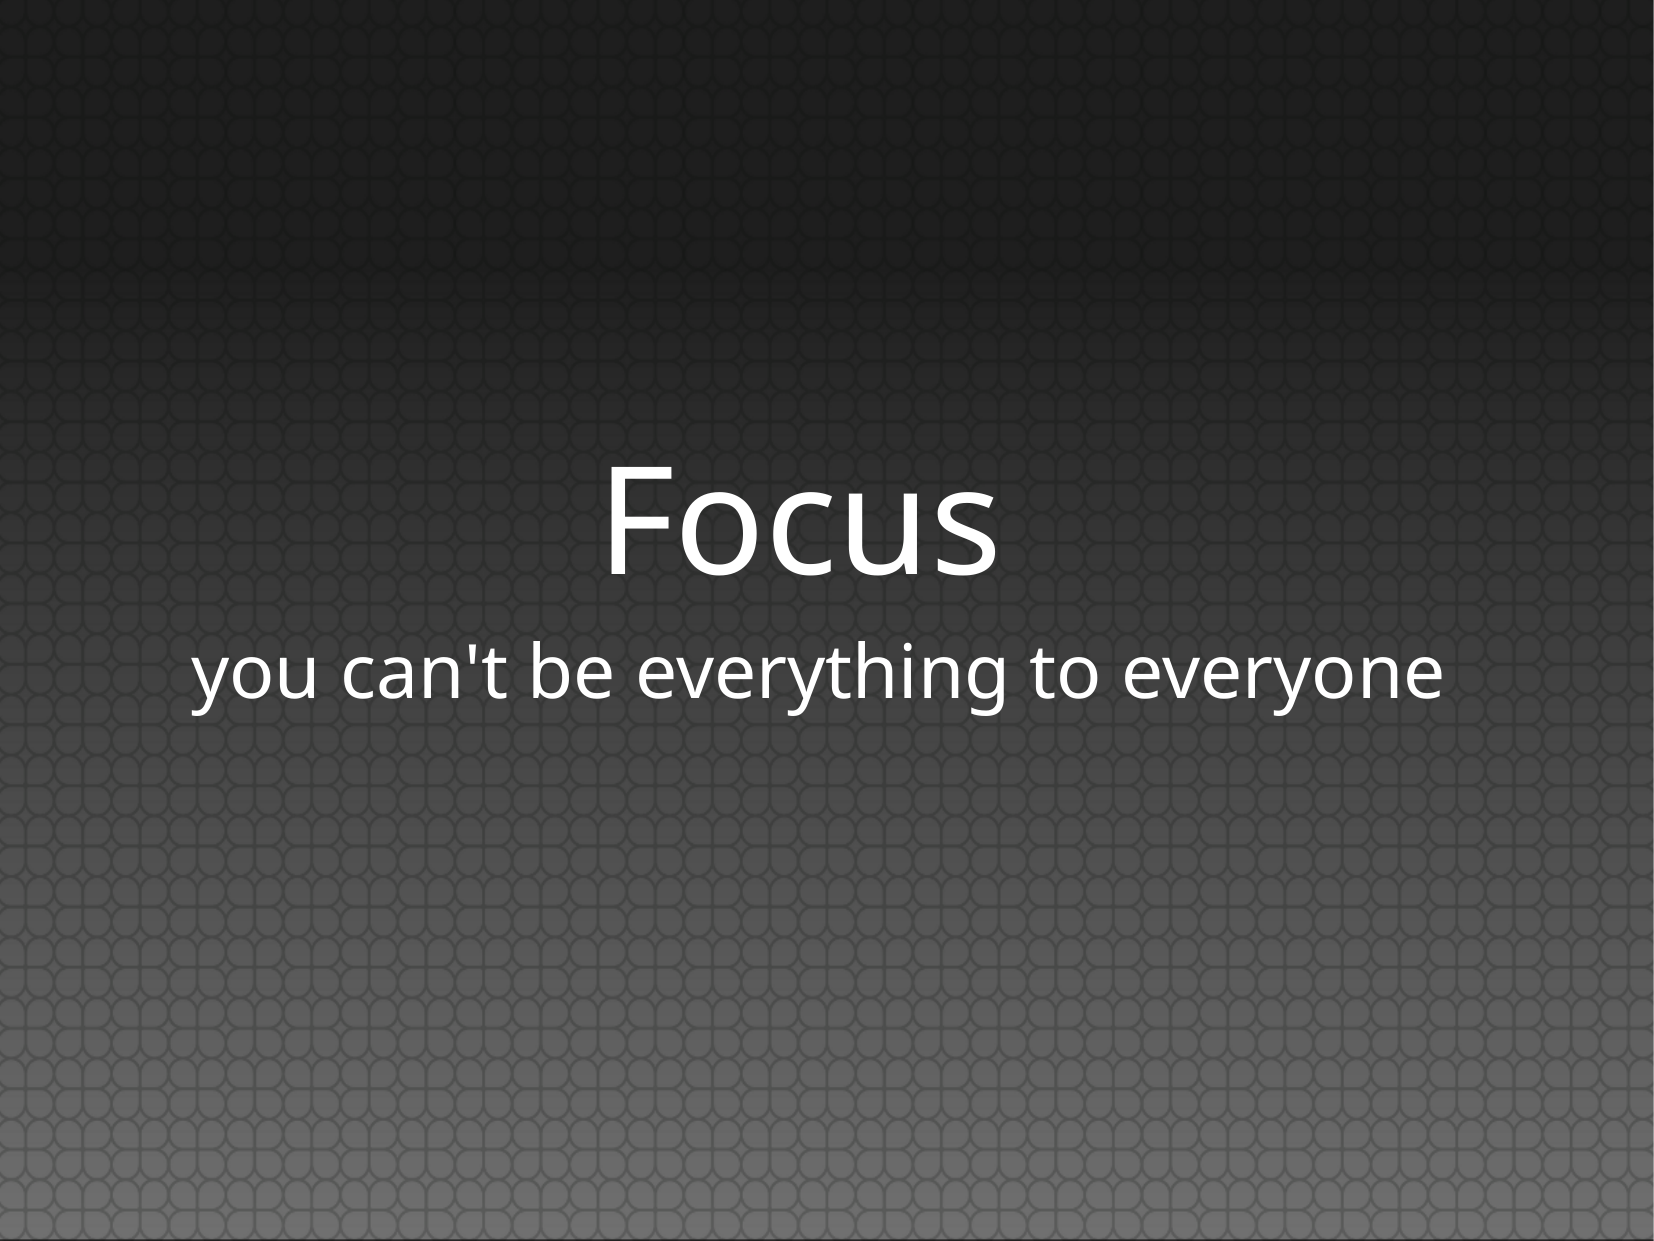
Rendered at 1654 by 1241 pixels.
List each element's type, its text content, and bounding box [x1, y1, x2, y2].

title Focus you can't be everything to everyone [75, 444, 1564, 794]
picture [0, 0, 1654, 1241]
